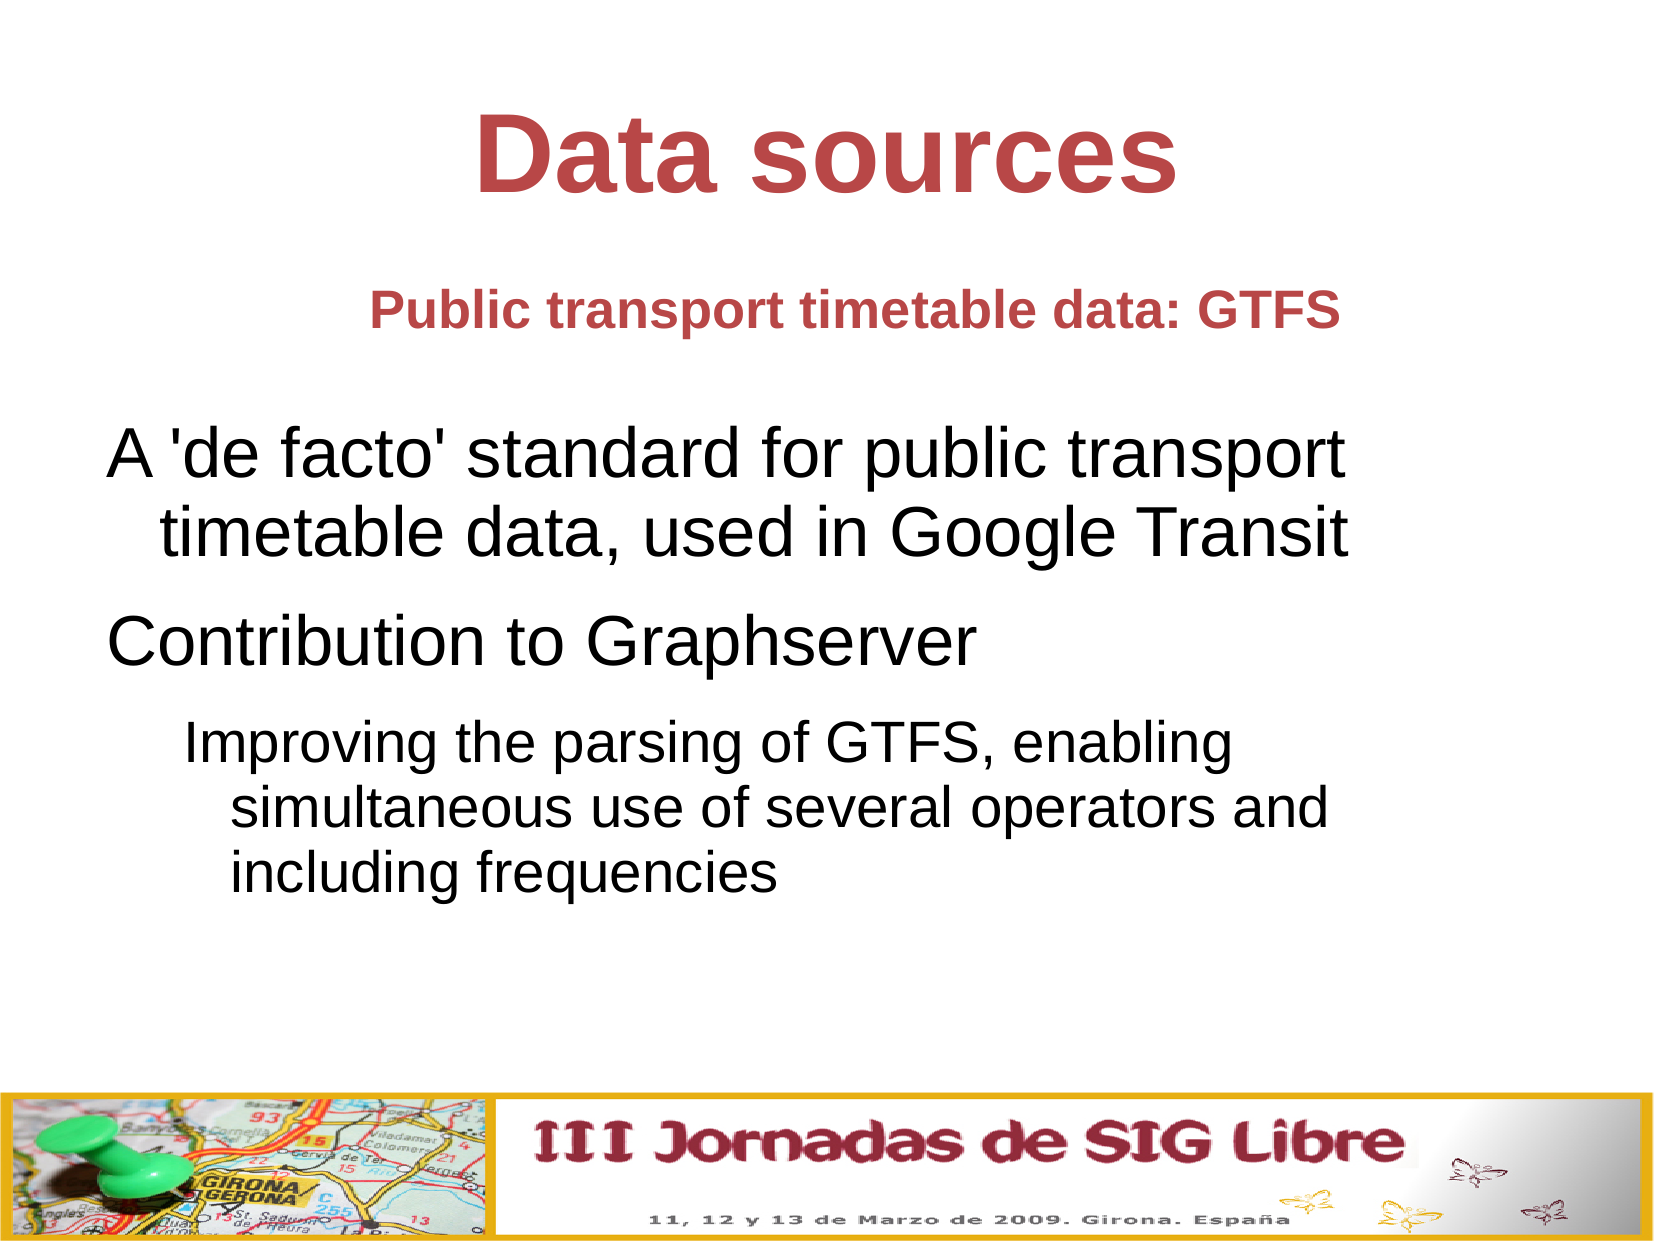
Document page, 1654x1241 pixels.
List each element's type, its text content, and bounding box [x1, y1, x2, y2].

text_box Public transport timetable data: GTFS [354, 271, 1360, 369]
list A 'de facto' standard for public transport timetable data, used in Google Transit Contribution to Graphserver Improving the parsing of GTFS, enabling simultaneous use of several operators and including frequencies [88, 413, 1571, 1077]
picture [0, 1092, 1654, 1241]
title Data sources [82, 49, 1571, 257]
